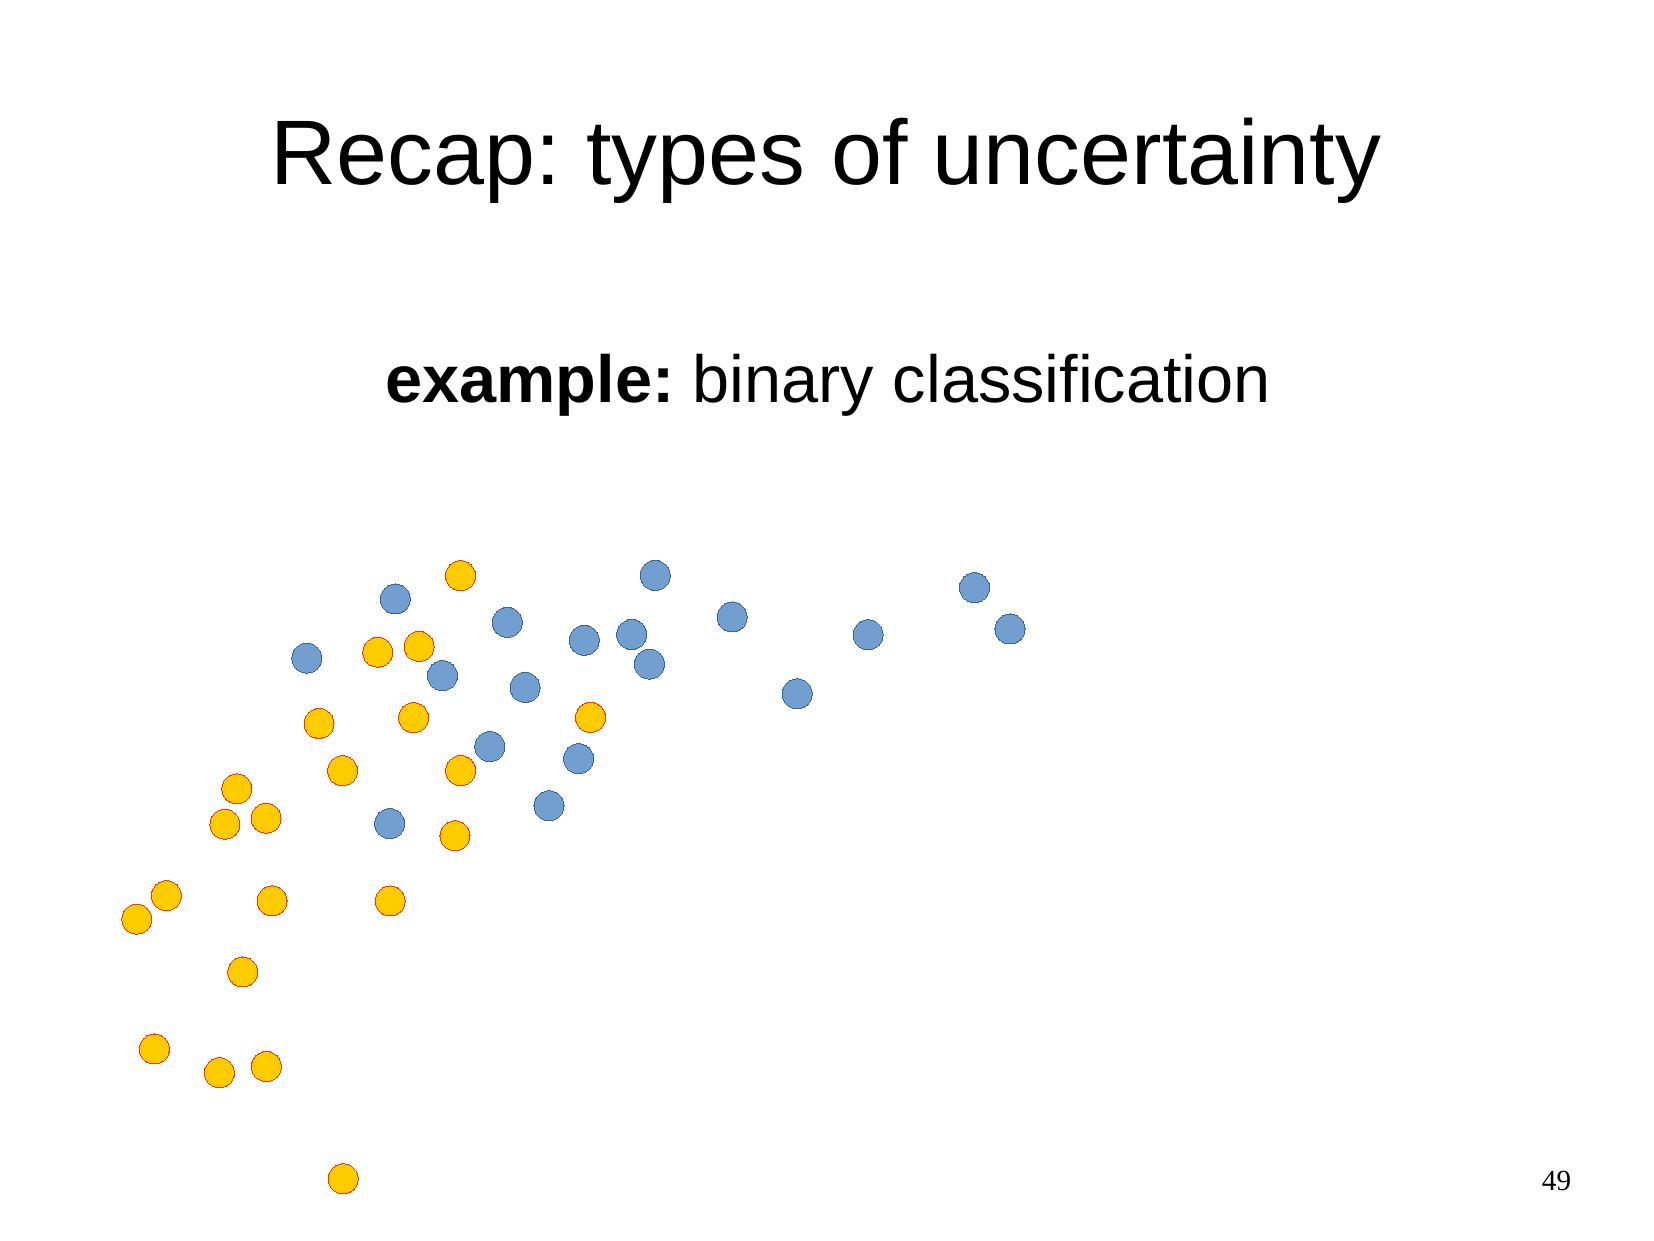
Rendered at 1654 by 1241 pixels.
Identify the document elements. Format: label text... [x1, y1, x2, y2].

text_box [404, 631, 435, 662]
text_box [616, 619, 647, 650]
text_box [782, 678, 813, 709]
text_box [492, 607, 523, 638]
text_box [204, 1057, 235, 1088]
text_box example: binary classification [280, 266, 1376, 492]
title Recap: types of uncertainty [82, 49, 1571, 257]
text_box [374, 808, 405, 839]
text_box [375, 885, 406, 916]
text_box [362, 637, 393, 668]
text_box [209, 809, 240, 840]
text_box [291, 643, 322, 674]
text_box [575, 702, 606, 733]
text_box [251, 803, 282, 834]
text_box [380, 583, 411, 614]
text_box [328, 1163, 359, 1194]
text_box [304, 708, 335, 739]
text_box [569, 625, 600, 656]
text_box [151, 880, 182, 911]
text_box [227, 956, 258, 987]
text_box [445, 755, 476, 786]
text_box [510, 672, 541, 703]
text_box [533, 790, 565, 821]
text_box [563, 743, 594, 774]
text_box [257, 885, 288, 916]
text_box [445, 560, 476, 591]
text_box [327, 755, 358, 786]
text_box [427, 660, 458, 691]
text_box [959, 572, 990, 603]
text_box [251, 1051, 282, 1082]
text_box [640, 560, 671, 591]
text_box [121, 904, 152, 935]
text_box [717, 601, 748, 632]
text_box [994, 613, 1026, 644]
text_box [634, 649, 665, 680]
text_box [853, 619, 884, 650]
text_box [221, 773, 252, 804]
text_box [474, 731, 505, 762]
text_box [139, 1033, 170, 1064]
text_box [439, 820, 471, 851]
text_box [398, 702, 429, 733]
